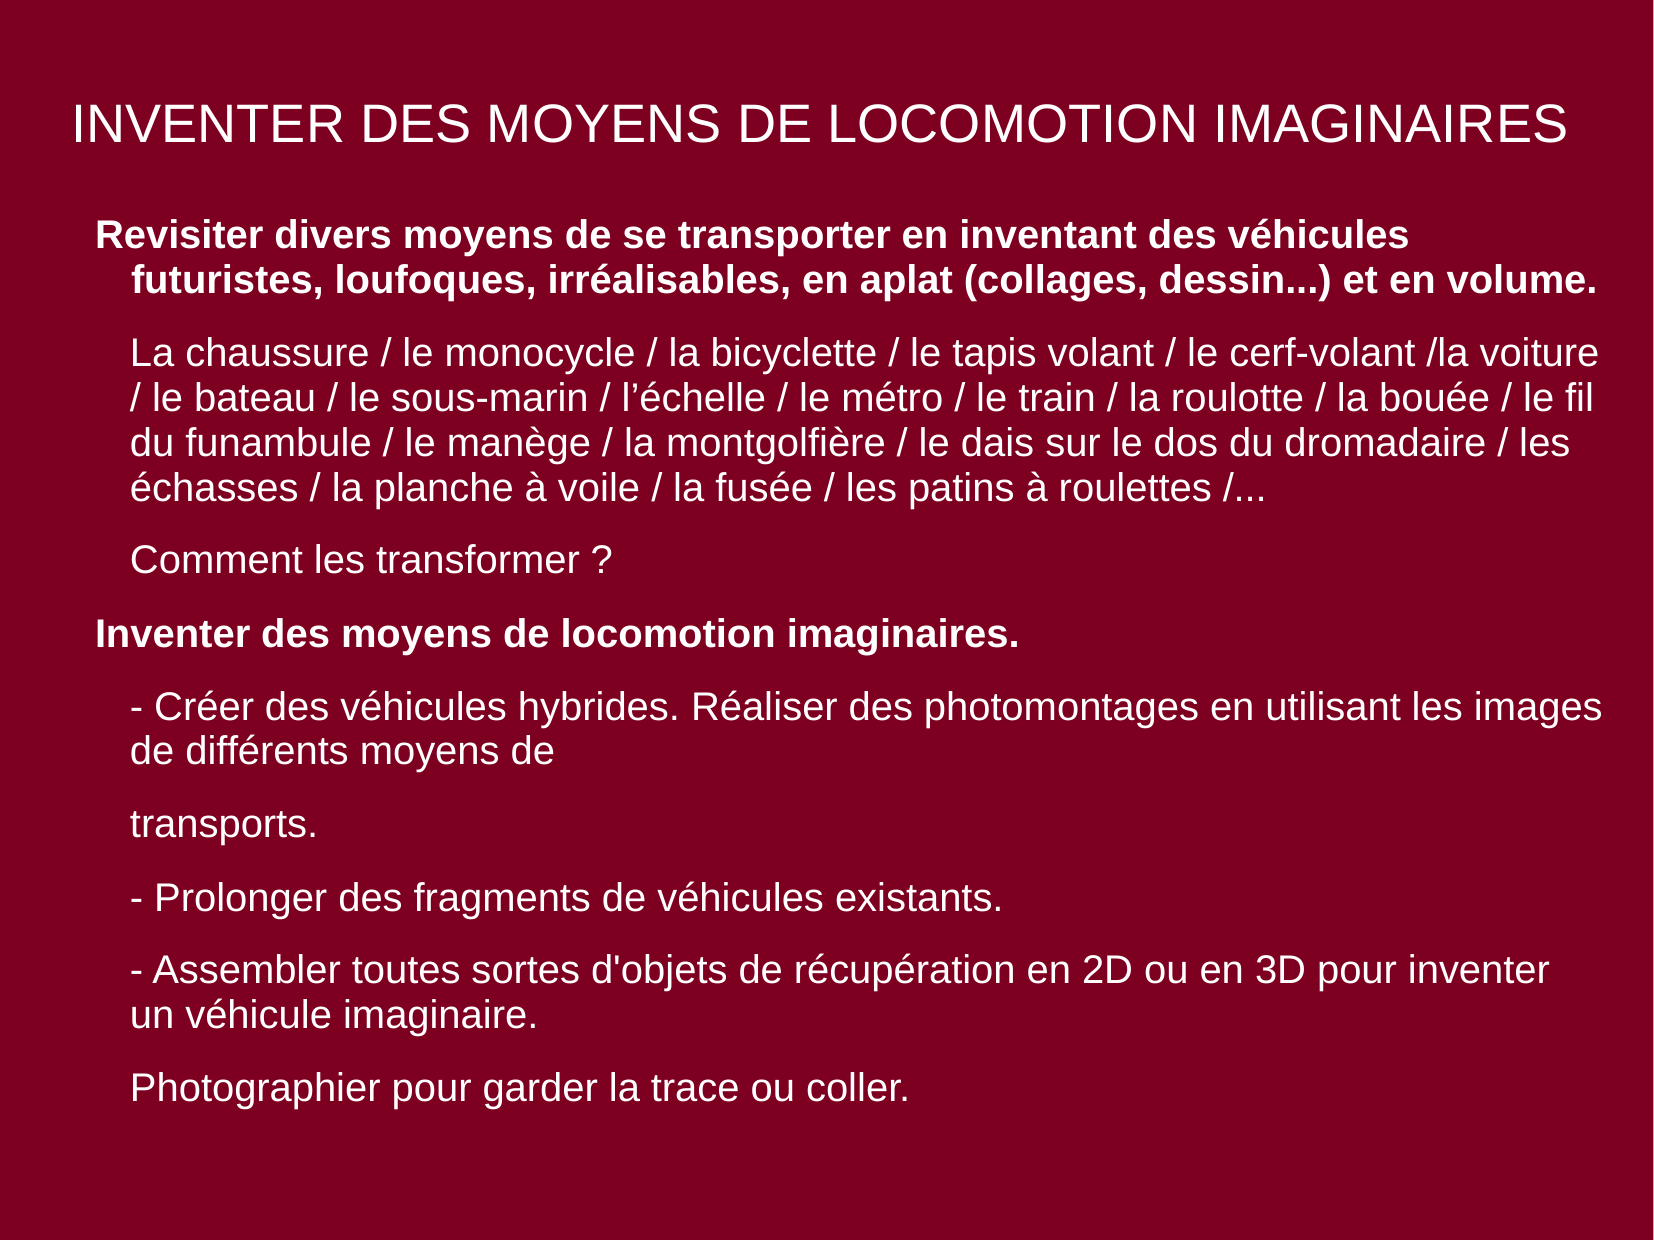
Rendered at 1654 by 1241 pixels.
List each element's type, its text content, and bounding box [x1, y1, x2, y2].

list Revisiter divers moyens de se transporter en inventant des véhicules futuristes, loufoques, irréalisables, en aplat (collages, dessin...) et en volume. La chaussure / le monocycle / la bicyclette / le tapis volant / le cerf-volant /la voiture / le bateau / le sous-marin / l’échelle / le métro / le train / la roulotte / la bouée / le fil du funambule / le manège / la montgolfière / le dais sur le dos du dromadaire / les échasses / la planche à voile / la fusée / les patins à roulettes /... Comment les transformer ? Inventer des moyens de locomotion imaginaires. - Créer des véhicules hybrides. Réaliser des photomontages en utilisant les images de différents moyens de transports. - Prolonger des fragments de véhicules existants. - Assembler toutes sortes d'objets de récupération en 2D ou en 3D pour inventer un véhicule imaginaire. Photographier pour garder la trace ou coller. [59, 212, 1607, 1158]
title INVENTER DES MOYENS DE LOCOMOTION IMAGINAIRES [11, 59, 1630, 189]
